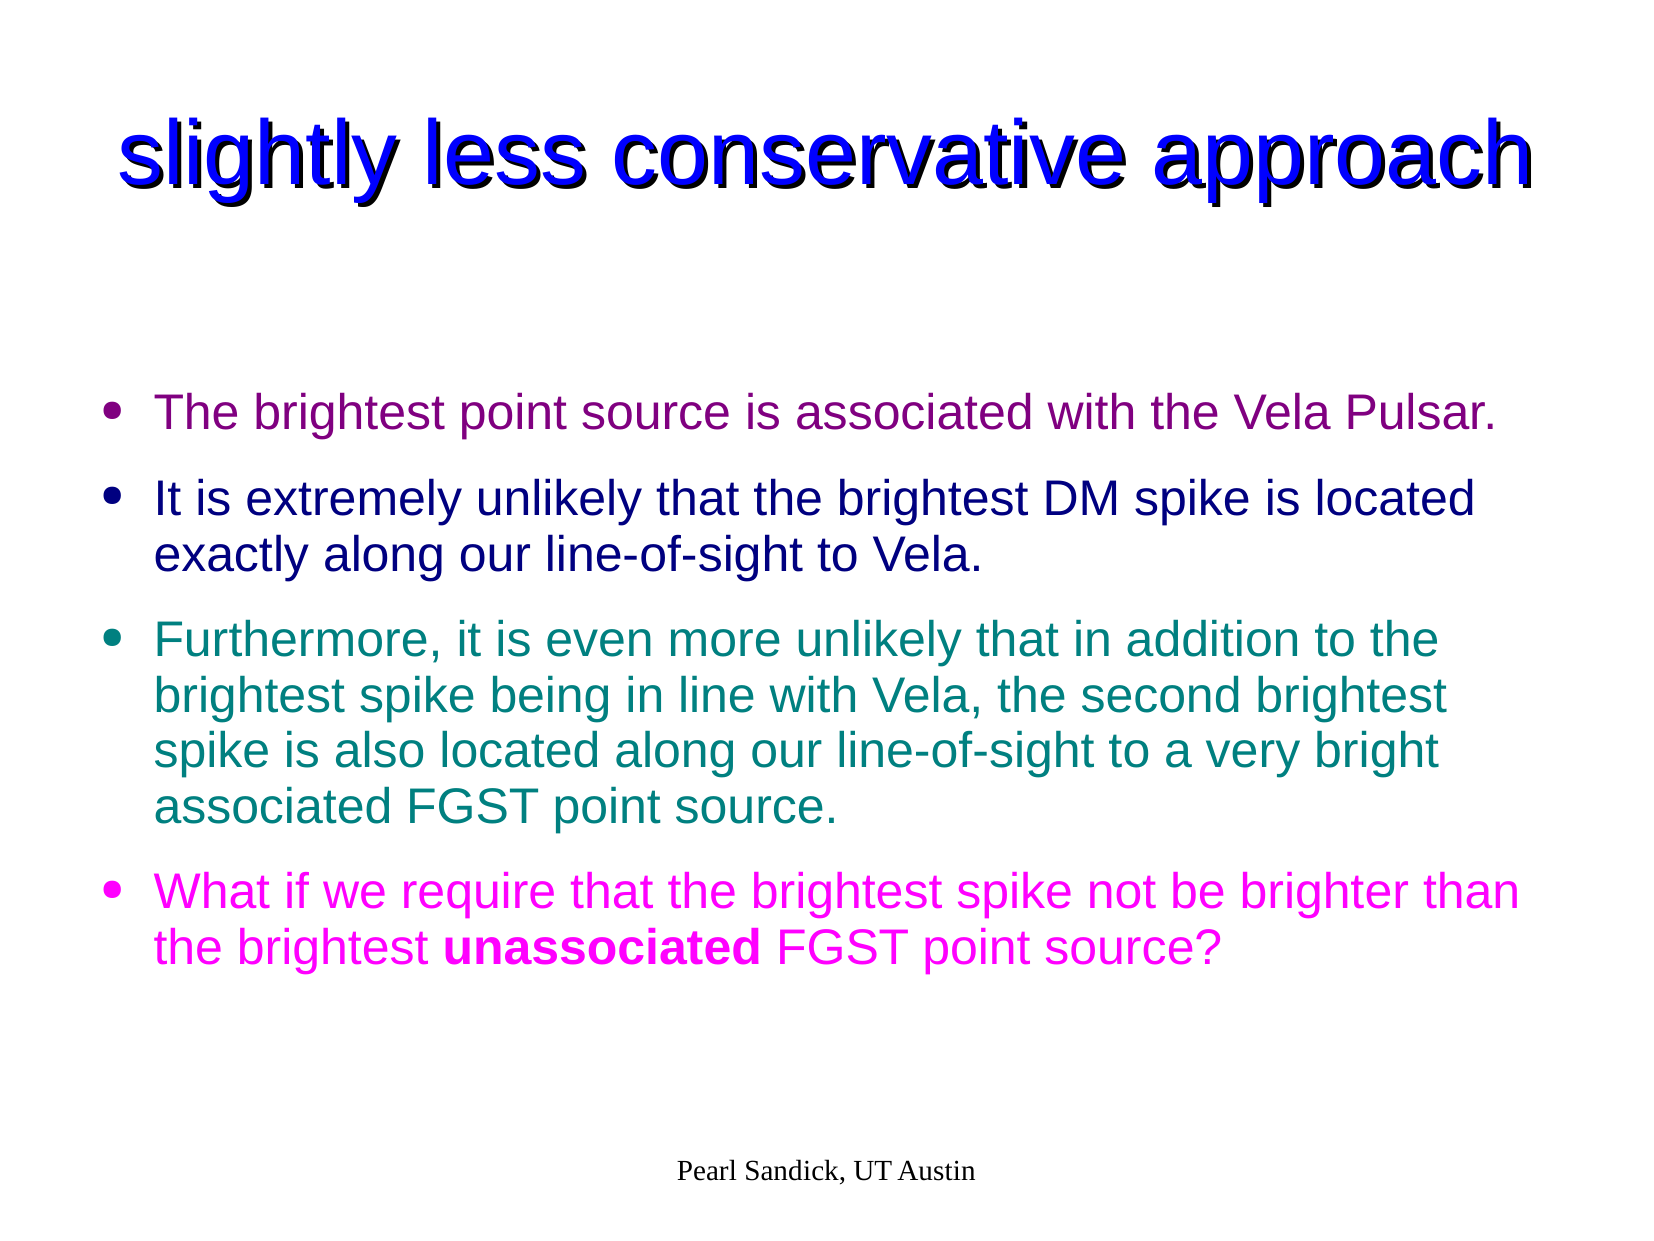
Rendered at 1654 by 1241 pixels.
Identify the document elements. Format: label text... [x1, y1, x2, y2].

title slightly less conservative approach [82, 56, 1571, 250]
list The brightest point source is associated with the Vela Pulsar. It is extremely unlikely that the brightest DM spike is located exactly along our line-of-sight to Vela. Furthermore, it is even more unlikely that in addition to the brightest spike being in line with Vela, the second brightest spike is also located along our line-of-sight to a very bright associated FGST point source. What if we require that the brightest spike not be brighter than the brightest unassociated FGST point source? [82, 384, 1571, 1070]
